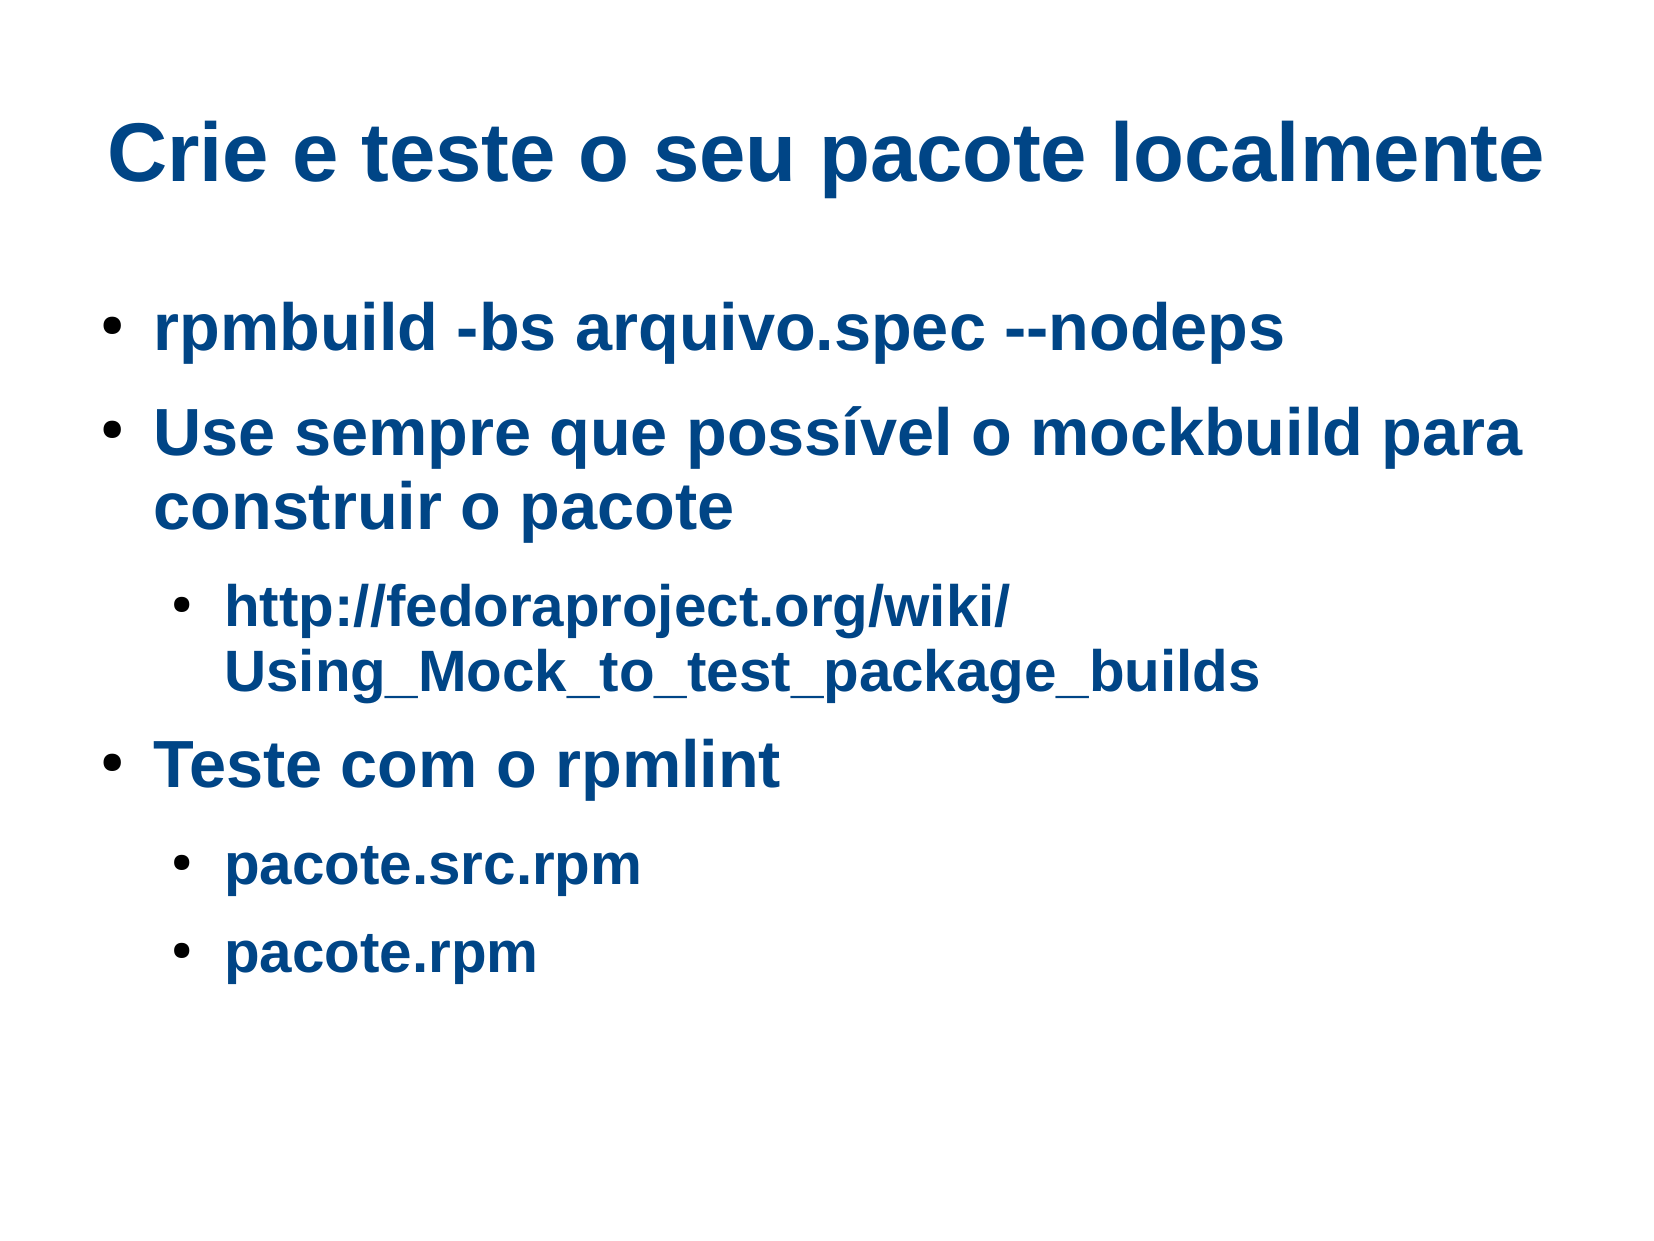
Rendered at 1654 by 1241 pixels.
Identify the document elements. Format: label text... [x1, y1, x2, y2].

title Crie e teste o seu pacote localmente [82, 56, 1571, 250]
list rpmbuild -bs arquivo.spec --nodeps Use sempre que possível o mockbuild para construir o pacote http://fedoraproject.org/wiki/Using_Mock_to_test_package_builds Teste com o rpmlint pacote.src.rpm pacote.rpm [82, 290, 1571, 1094]
